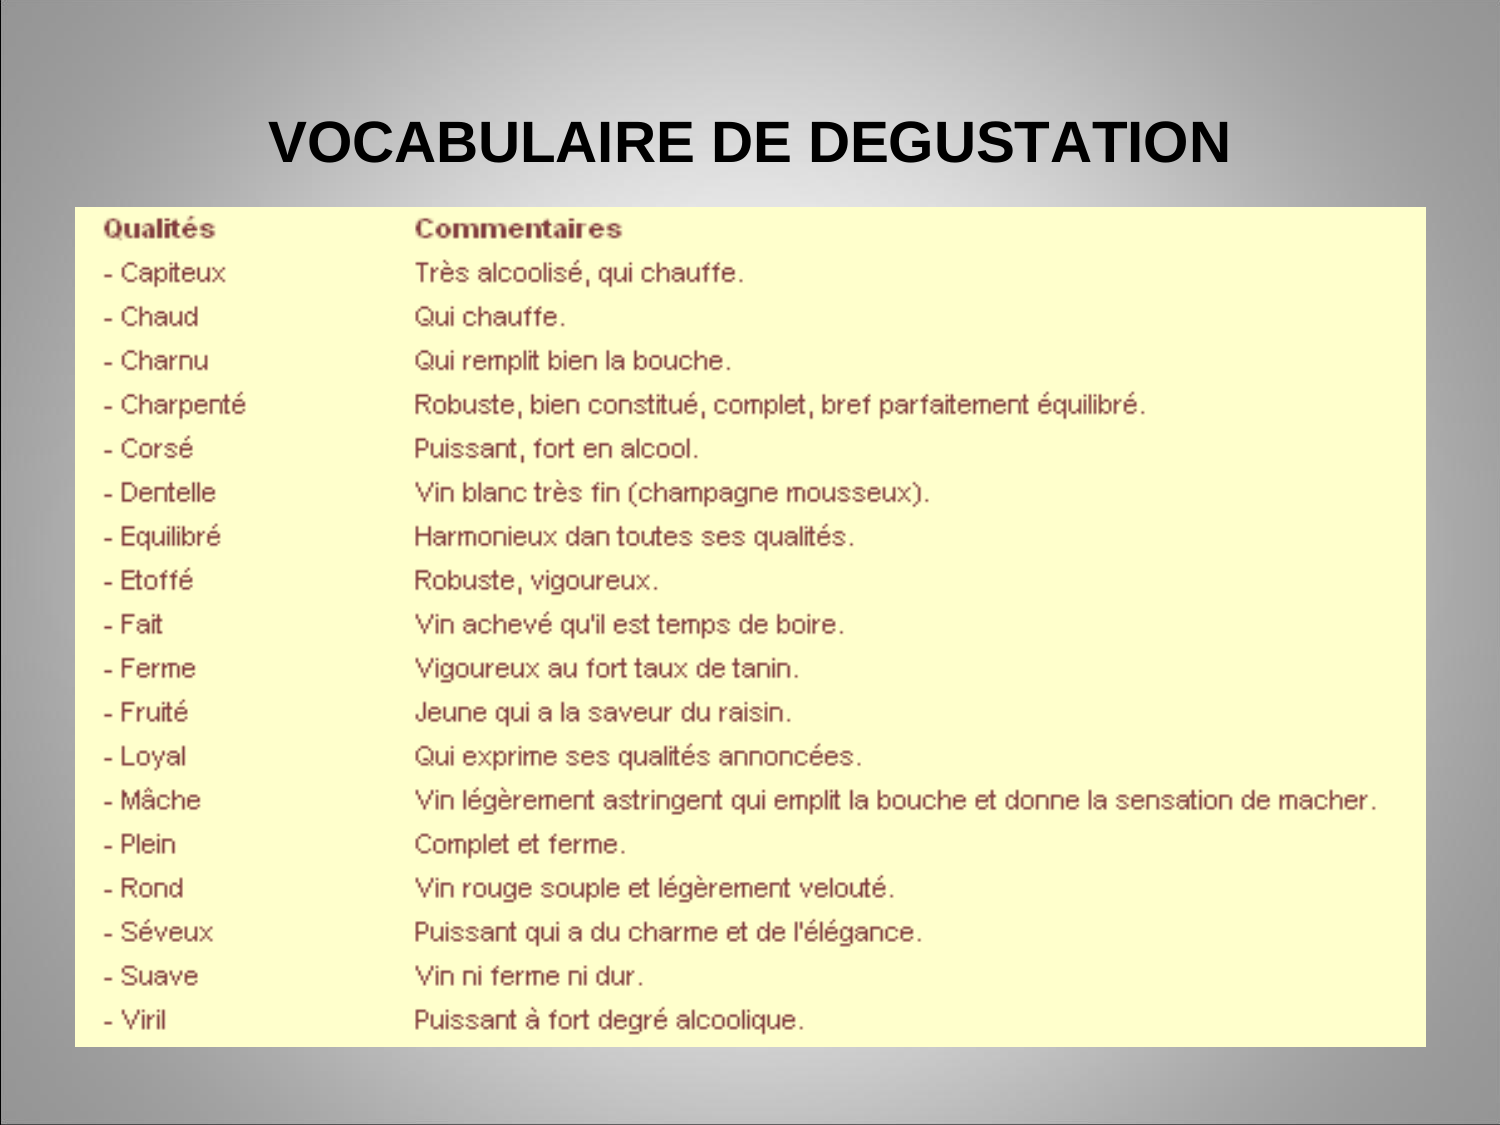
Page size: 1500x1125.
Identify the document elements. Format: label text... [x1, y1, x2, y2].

title VOCABULAIRE DE DEGUSTATION [75, 45, 1426, 207]
picture [0, 0, 1500, 1125]
text_box [75, 208, 1426, 1047]
